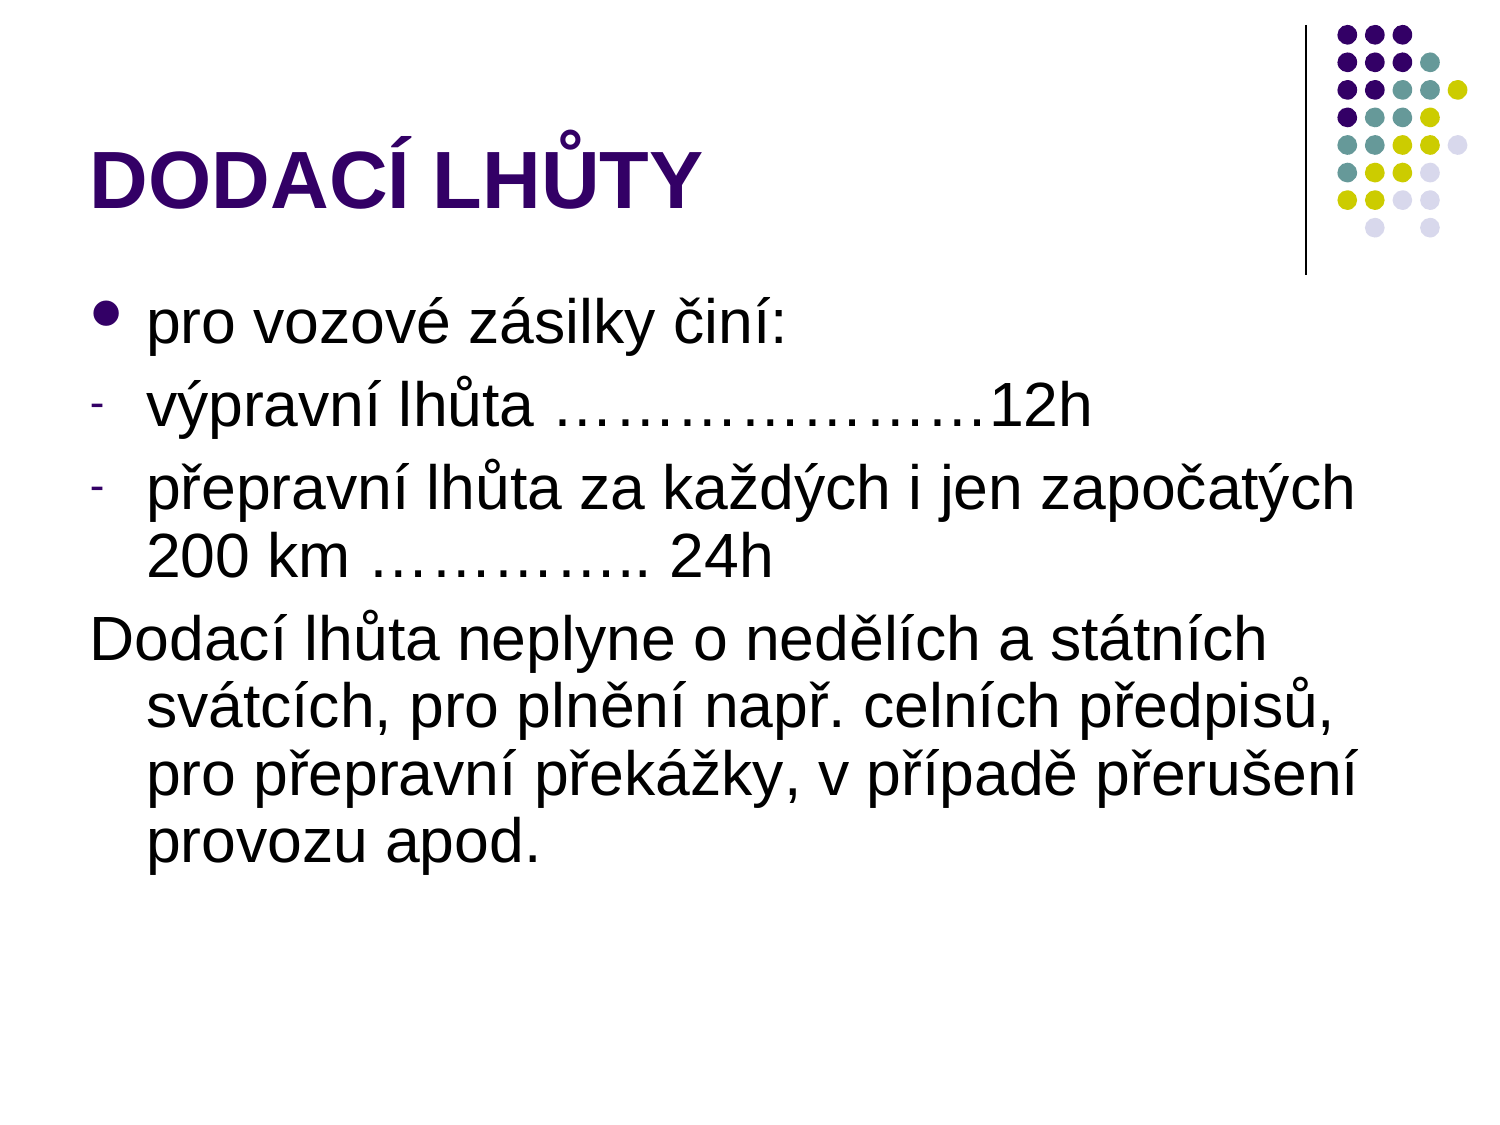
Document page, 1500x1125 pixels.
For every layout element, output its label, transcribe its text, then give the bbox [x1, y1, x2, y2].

title DODACÍ LHŮTY [74, 20, 1313, 233]
list pro vozové zásilky činí: výpravní lhůta …………………12h přepravní lhůta za každých i jen započatých 200 km ………….. 24h Dodací lhůta neplyne o nedělích a státních svátcích, pro plnění např. celních předpisů, pro přepravní překážky, v případě přerušení provozu apod. [75, 282, 1426, 1006]
